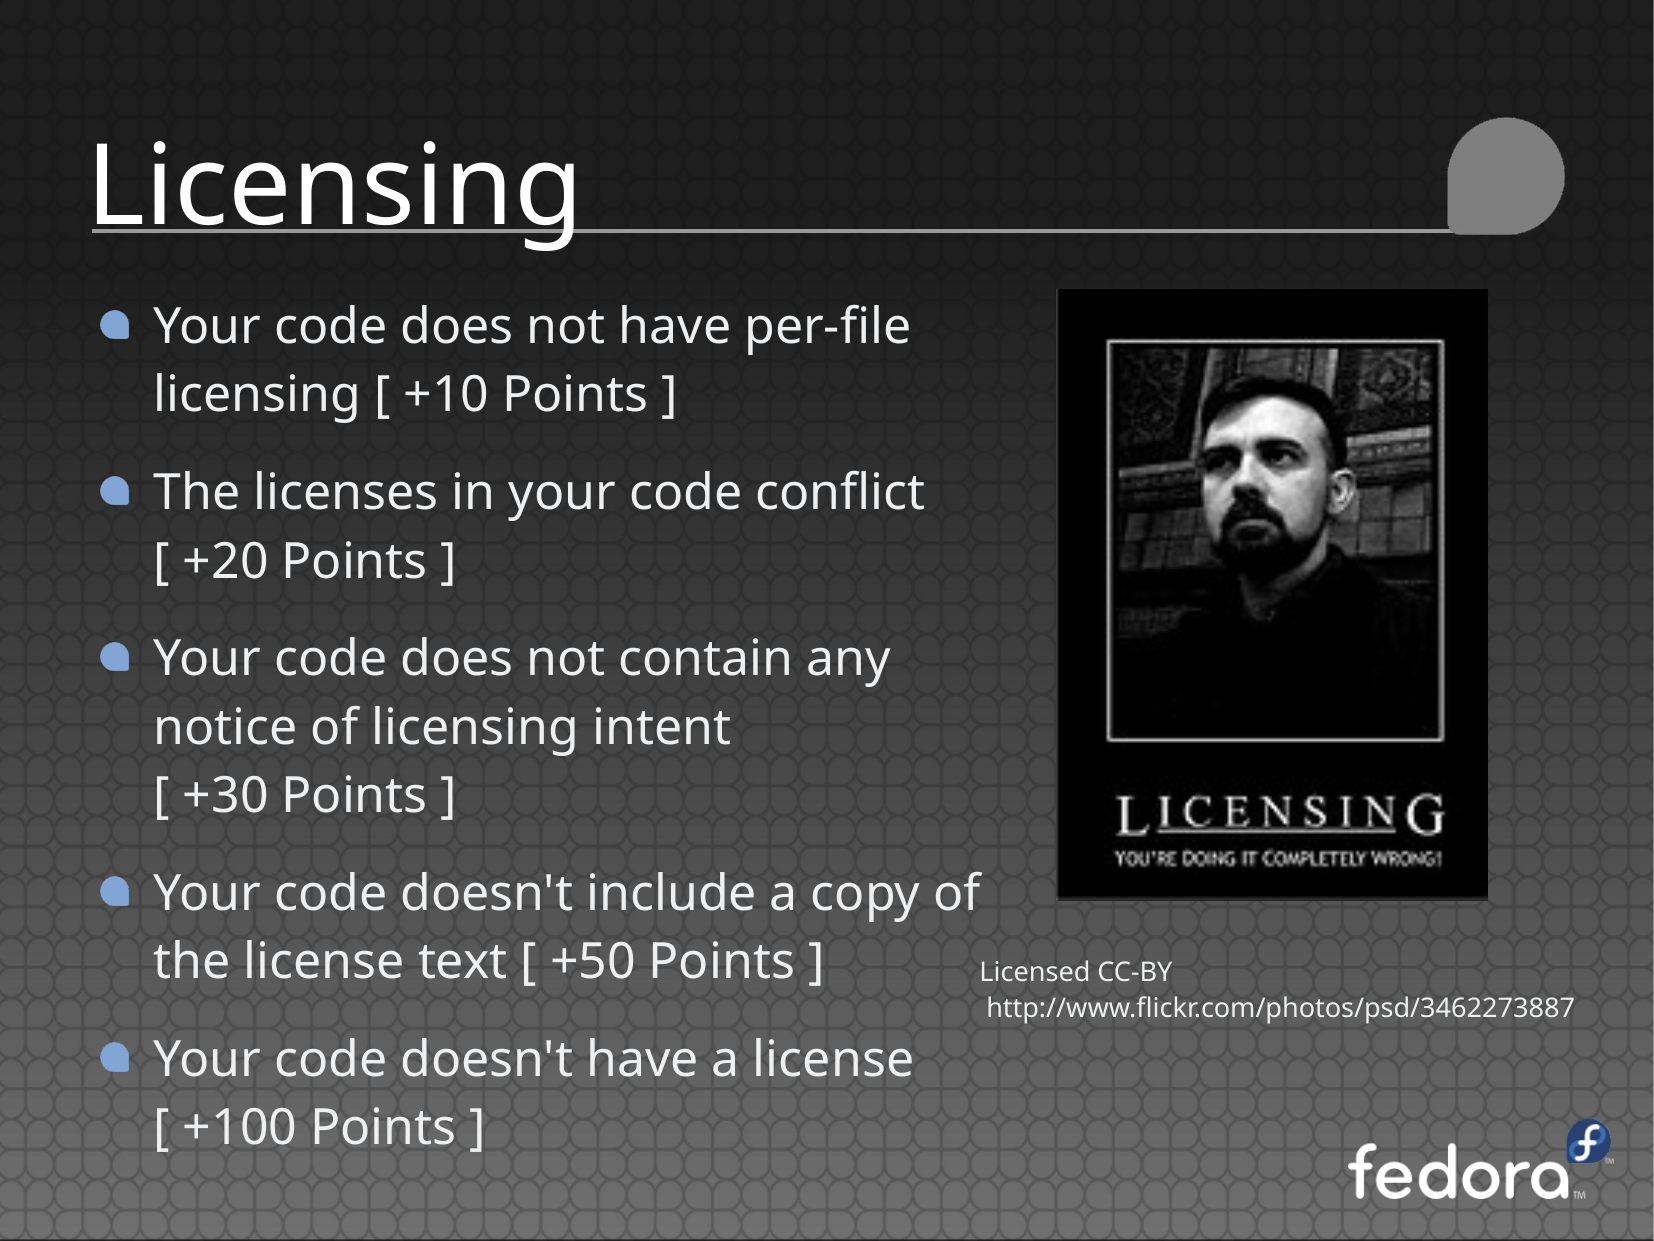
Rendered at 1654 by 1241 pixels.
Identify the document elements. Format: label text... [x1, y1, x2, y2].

list Your code does not have per-file licensing [ +10 Points ] The licenses in your code conflict [ +20 Points ] Your code does not contain any notice of licensing intent [ +30 Points ] Your code doesn't include a copy of the license text [ +50 Points ] Your code doesn't have a license [ +100 Points ] [82, 290, 990, 1109]
title Licensing [86, 112, 1576, 249]
text_box Licensed CC-BY http://www.flickr.com/photos/psd/3462273887 [973, 945, 1581, 1023]
picture [0, 0, 1654, 1241]
